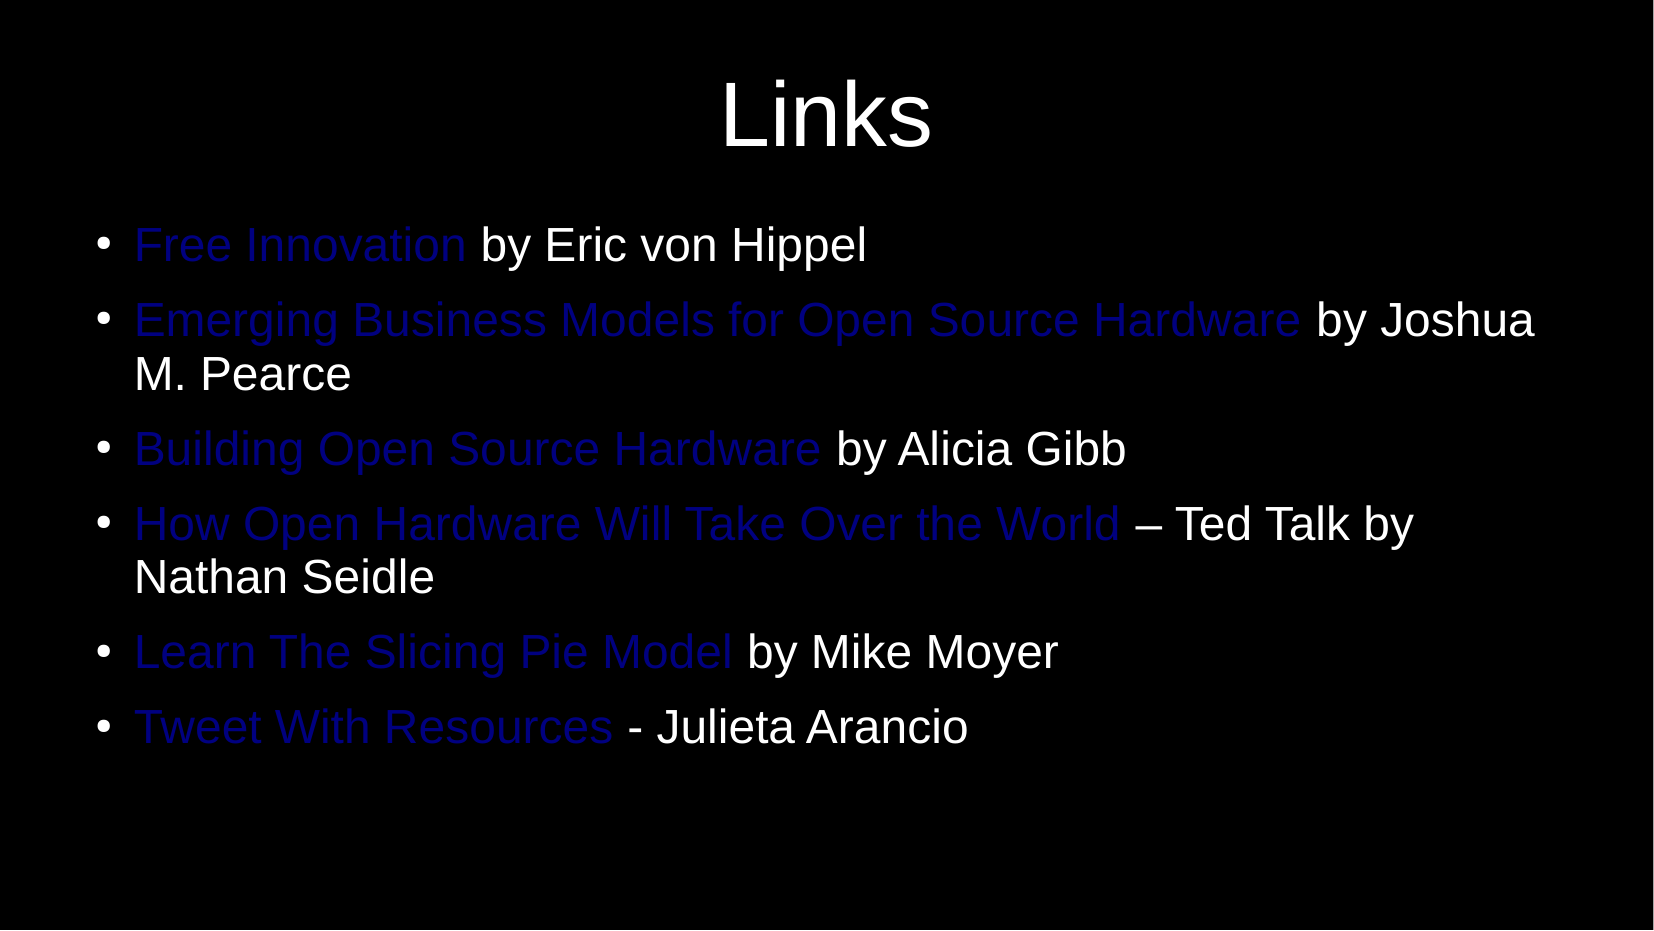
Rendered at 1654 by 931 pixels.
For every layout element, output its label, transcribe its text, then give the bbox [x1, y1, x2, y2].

list Free Innovation by Eric von Hippel Emerging Business Models for Open Source Hardware by Joshua M. Pearce Building Open Source Hardware by Alicia Gibb How Open Hardware Will Take Over the World – Ted Talk by Nathan Seidle Learn The Slicing Pie Model by Mike Moyer Tweet With Resources - Julieta Arancio [82, 217, 1571, 758]
title Links [82, 37, 1571, 193]
